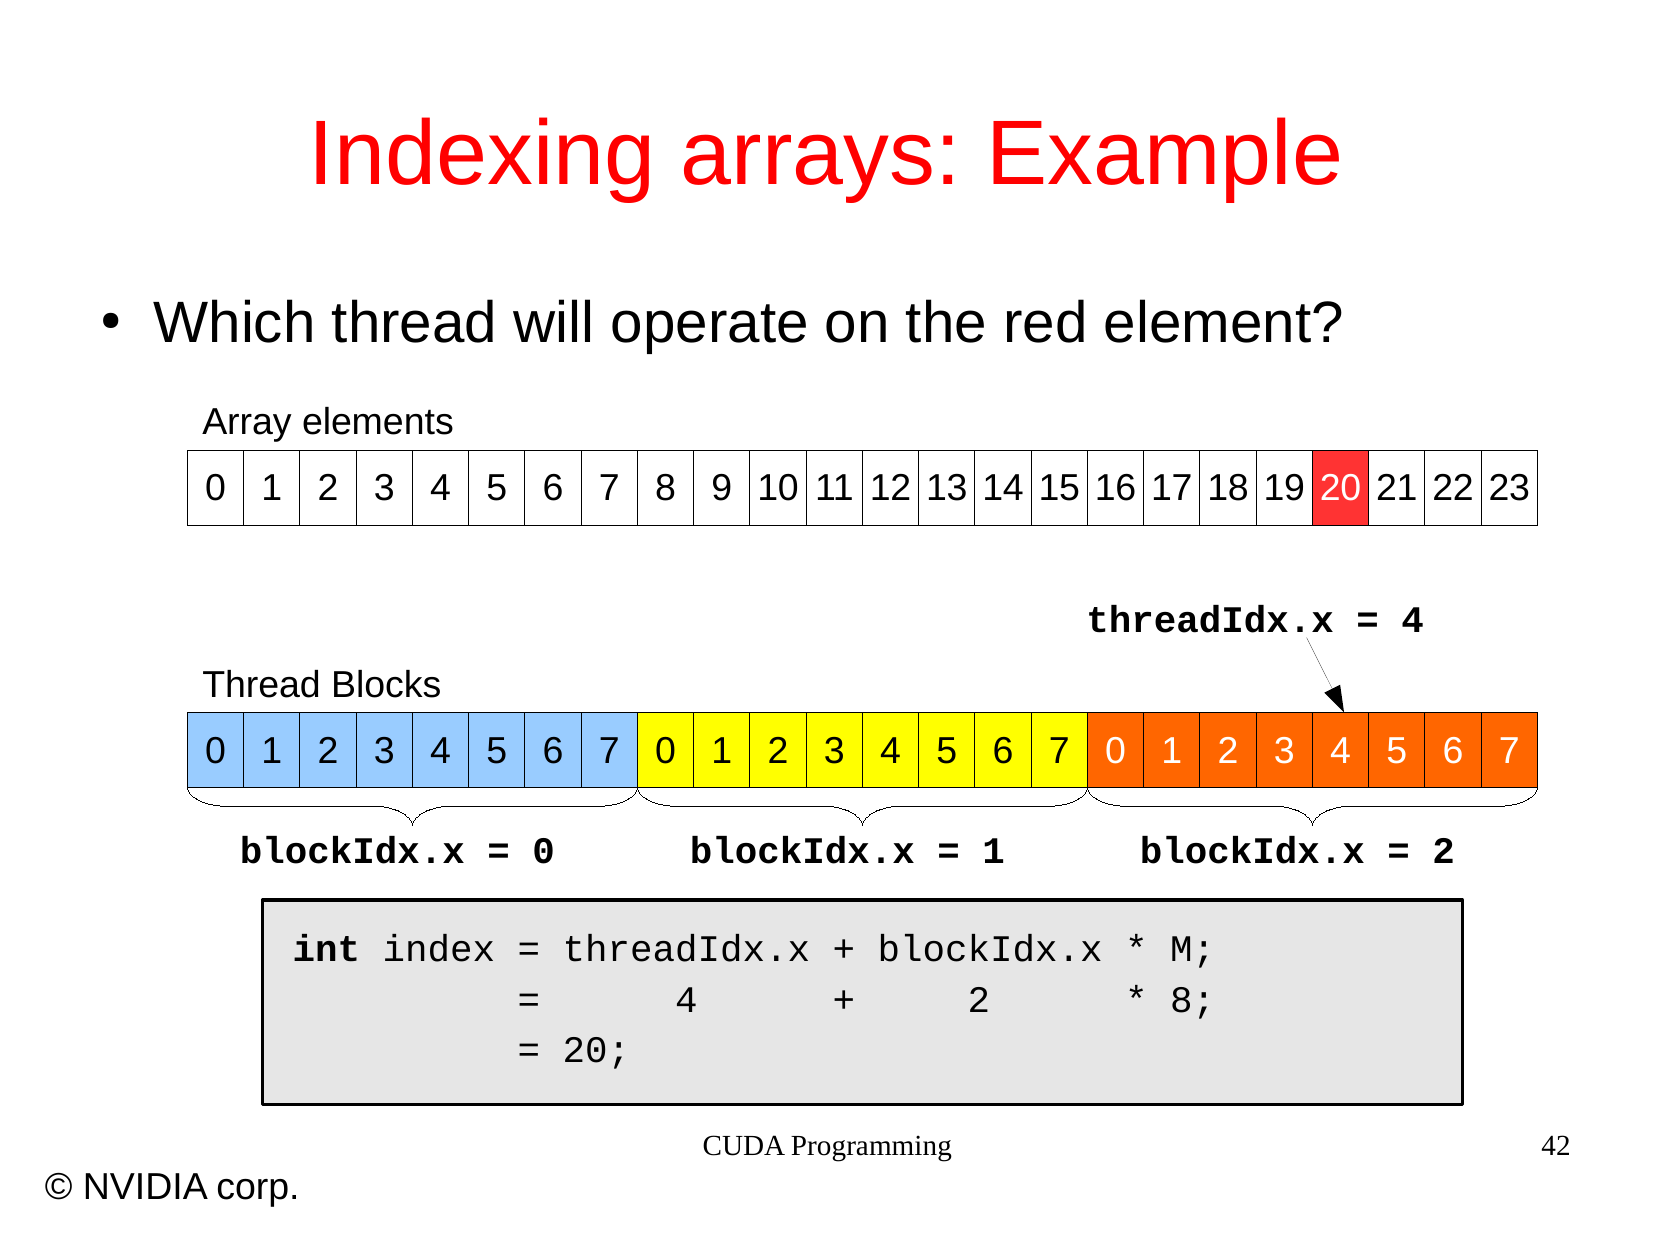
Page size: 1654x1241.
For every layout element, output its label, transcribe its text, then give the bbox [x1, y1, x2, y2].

text_box 2 [749, 712, 806, 788]
text_box 3 [1256, 712, 1312, 788]
text_box 17 [1144, 450, 1199, 526]
text_box 6 [1424, 712, 1481, 788]
text_box 6 [524, 712, 581, 788]
text_box 13 [918, 450, 974, 526]
text_box 9 [694, 450, 749, 526]
text_box 8 [637, 450, 694, 526]
text_box 3 [356, 713, 412, 788]
text_box 0 [187, 451, 244, 526]
text_box 3 [806, 712, 862, 788]
text_box Thread Blocks [187, 655, 457, 713]
text_box 7 [581, 450, 637, 526]
text_box 4 [412, 451, 468, 526]
text_box 2 [299, 451, 356, 526]
text_box 4 [862, 712, 918, 788]
text_box 1 [244, 451, 299, 526]
text_box 5 [1368, 712, 1424, 788]
text_box Array elements [187, 393, 469, 451]
text_box blockIdx.x = 2 [1125, 825, 1470, 883]
text_box int index = threadIdx.x + blockIdx.x * M; = 4 + 2 * 8; = 20; [262, 900, 1463, 1105]
text_box 5 [468, 712, 524, 788]
text_box 7 [581, 712, 637, 788]
text_box 16 [1087, 450, 1144, 526]
text_box 1 [694, 712, 749, 788]
text_box 15 [1031, 450, 1087, 526]
text_box 4 [1312, 712, 1368, 788]
text_box 6 [974, 712, 1031, 788]
text_box 1 [1144, 712, 1199, 788]
text_box 11 [806, 450, 862, 526]
text_box 14 [974, 450, 1031, 526]
text_box 5 [918, 712, 974, 788]
text_box 19 [1256, 450, 1312, 526]
text_box 21 [1368, 450, 1424, 526]
text_box 1 [244, 713, 299, 788]
text_box © NVIDIA corp. [30, 1158, 331, 1216]
text_box 0 [637, 712, 694, 788]
text_box 20 [1312, 450, 1368, 526]
text_box 12 [862, 450, 918, 526]
text_box 0 [1087, 712, 1144, 788]
title Indexing arrays: Example [82, 49, 1571, 257]
text_box 22 [1424, 450, 1481, 526]
text_box 2 [1199, 712, 1256, 788]
text_box 7 [1031, 712, 1087, 788]
text_box 23 [1481, 450, 1538, 526]
text_box 18 [1199, 450, 1256, 526]
list Which thread will operate on the red element? [82, 290, 1571, 1109]
text_box 6 [524, 450, 581, 526]
text_box 10 [749, 450, 806, 526]
text_box 7 [1481, 712, 1538, 788]
text_box blockIdx.x = 0 [225, 825, 570, 883]
text_box blockIdx.x = 1 [675, 825, 1020, 883]
text_box 3 [356, 451, 412, 526]
text_box 0 [187, 713, 244, 788]
text_box 5 [468, 450, 524, 526]
text_box threadIdx.x = 4 [1071, 594, 1439, 652]
text_box 2 [299, 713, 356, 788]
text_box 4 [412, 712, 468, 788]
